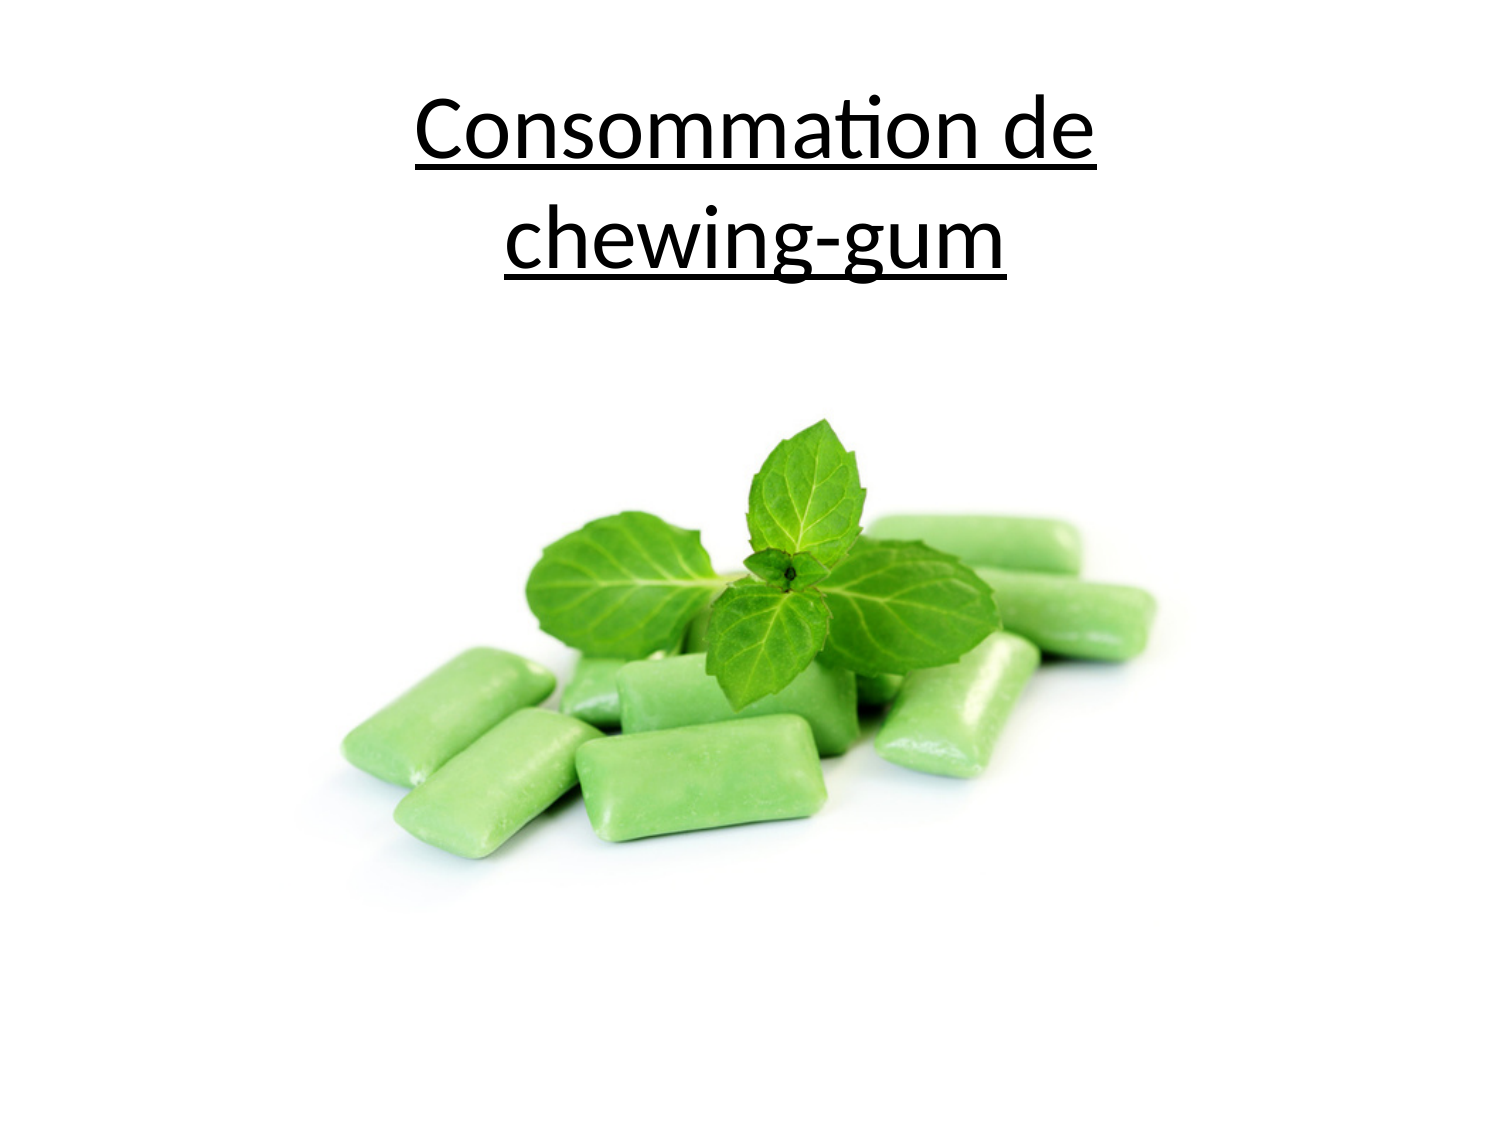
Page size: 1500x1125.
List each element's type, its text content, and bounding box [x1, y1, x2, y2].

title Consommation de chewing-gum [295, 59, 1217, 295]
picture [279, 295, 1270, 955]
